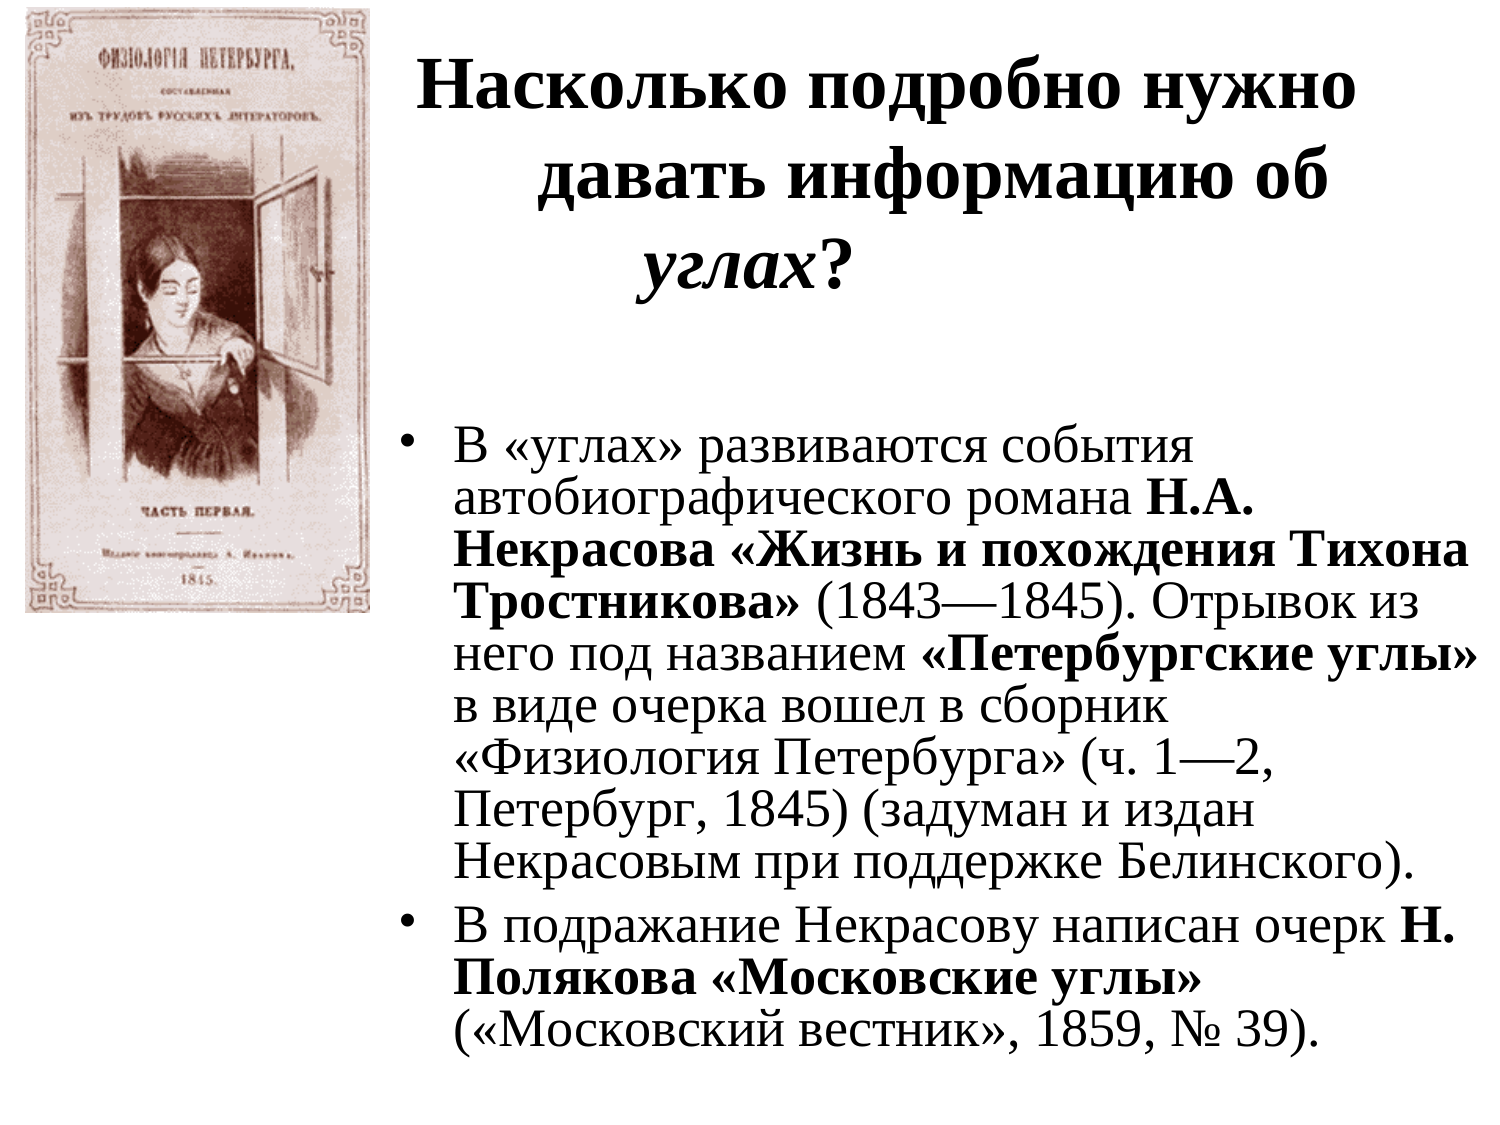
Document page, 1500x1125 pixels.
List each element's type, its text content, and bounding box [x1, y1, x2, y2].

list В «углах» развиваются события автобиографического романа Н.А. Некрасова «Жизнь и похождения Тихона Тростникова» (1843—1845). Отрывок из него под названием «Петербургские углы» в виде очерка вошел в сборник «Физиология Петербурга» (ч. 1—2, Петербург, 1845) (задуман и издан Некрасовым при поддержке Белинского). В подражание Некрасову написан очерк Н. Полякова «Московские углы» («Московский вестник», 1859, № 39). [383, 413, 1500, 1071]
title Насколько подробно нужно давать информацию об углах? [370, 25, 1426, 312]
picture [25, 7, 370, 613]
